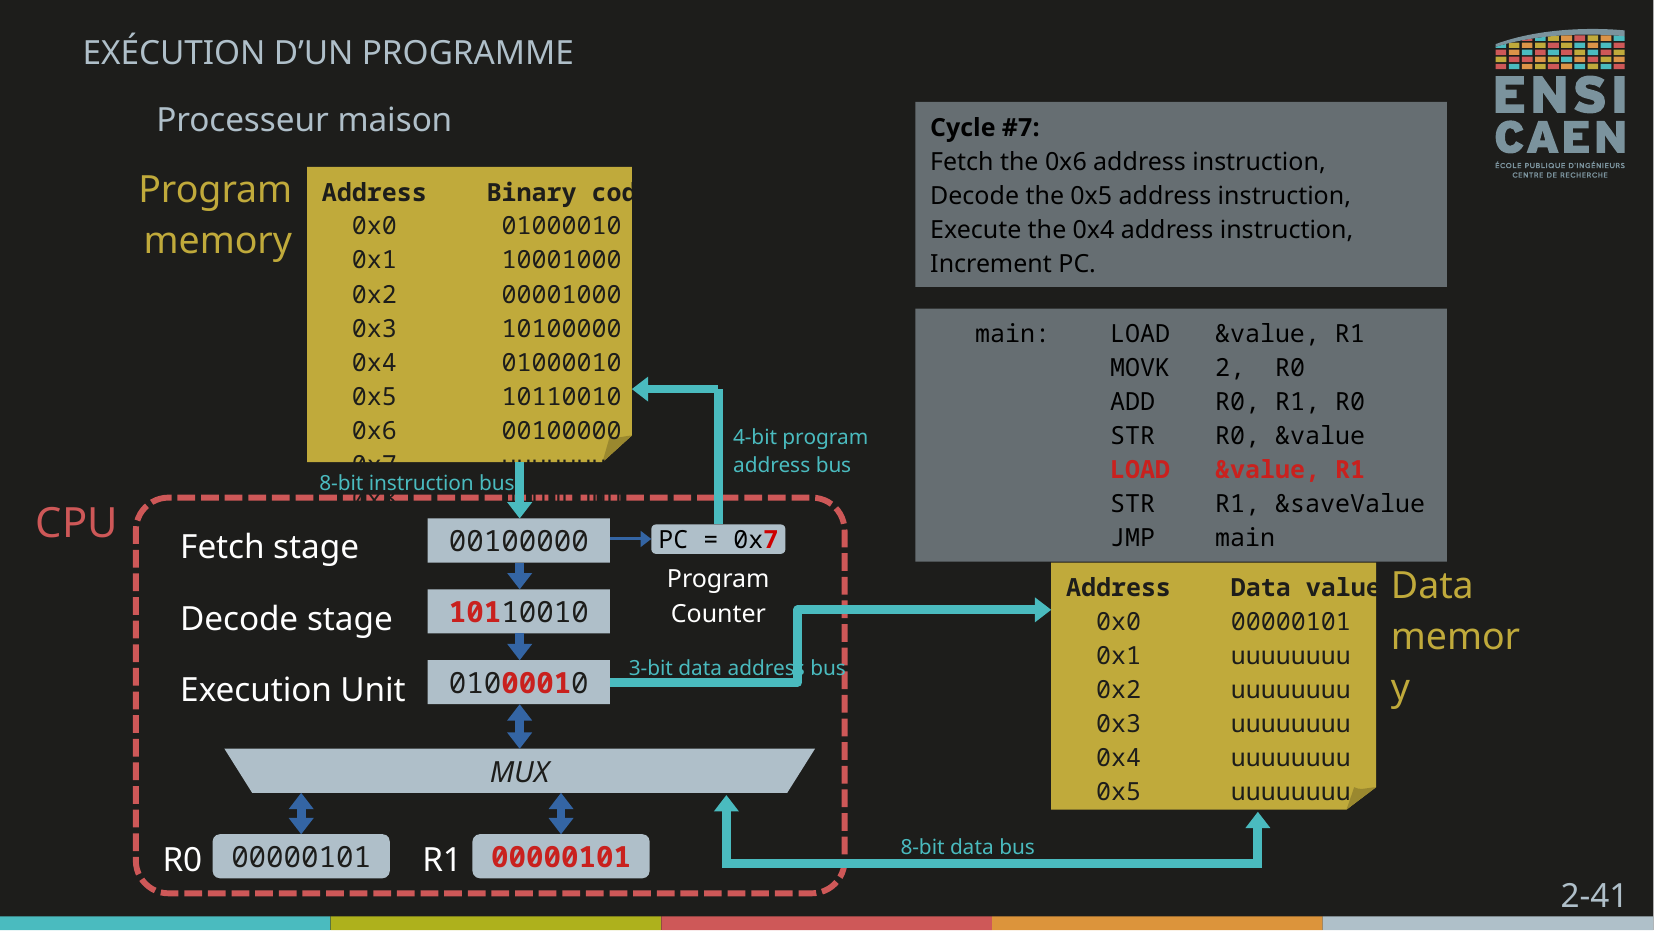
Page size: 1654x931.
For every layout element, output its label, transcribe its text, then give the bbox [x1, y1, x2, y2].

text_box PC = 0x7 [651, 524, 786, 554]
text_box 00000101 [237, 834, 390, 879]
text_box Execution Unit [165, 658, 432, 711]
text_box Cycle #7: Fetch the 0x6 address instruction, Decode the 0x5 address instruction, Execute the 0x4 address instruction, Increment PC. [915, 101, 1447, 280]
text_box Address Binary code 0x0 01000010 0x1 10001000 0x2 00001000 0x3 10100000 0x4 01000010 0x5 10110010 0x6 00100000 0x7 uuuuuuuu 0x8 uuuuuuuu ... [307, 166, 632, 463]
text_box 01000010 [432, 660, 610, 705]
text_box CPU [17, 485, 136, 548]
text_box 00100000 [432, 518, 610, 563]
title EXÉCUTION D’UN PROGRAMME Processeur maison [82, 0, 1467, 148]
text_box R0 [147, 828, 237, 881]
text_box 8-bit data bus [885, 824, 1152, 859]
text_box Address Data value 0x0 00000101 0x1 uuuuuuuu 0x2 uuuuuuuu 0x3 uuuuuuuu 0x4 uuuuuuuu 0x5 uuuuuuuu 0x6 uuuuuuuu 0x7 uuuuuuuu [1051, 562, 1377, 810]
text_box Fetch stage [165, 515, 432, 568]
text_box 8-bit instruction bus [304, 460, 540, 502]
text_box 3-bit data address bus [614, 645, 880, 684]
text_box 00000101 [497, 834, 650, 879]
text_box 10110010 [432, 589, 610, 634]
text_box Data memory [1375, 550, 1554, 650]
text_box Program memory [118, 155, 308, 254]
text_box Program Counter [651, 553, 786, 625]
text_box 4-bit program address bus [718, 414, 886, 477]
text_box MUX [224, 748, 816, 793]
text_box main: LOAD &value, R1 MOVK 2, R0 ADD R0, R1, R0 STR R0, &value LOAD &value, R1 STR R1, &saveValue JMP main [915, 308, 1447, 499]
text_box Decode stage [165, 587, 432, 640]
text_box R1 [407, 828, 497, 881]
